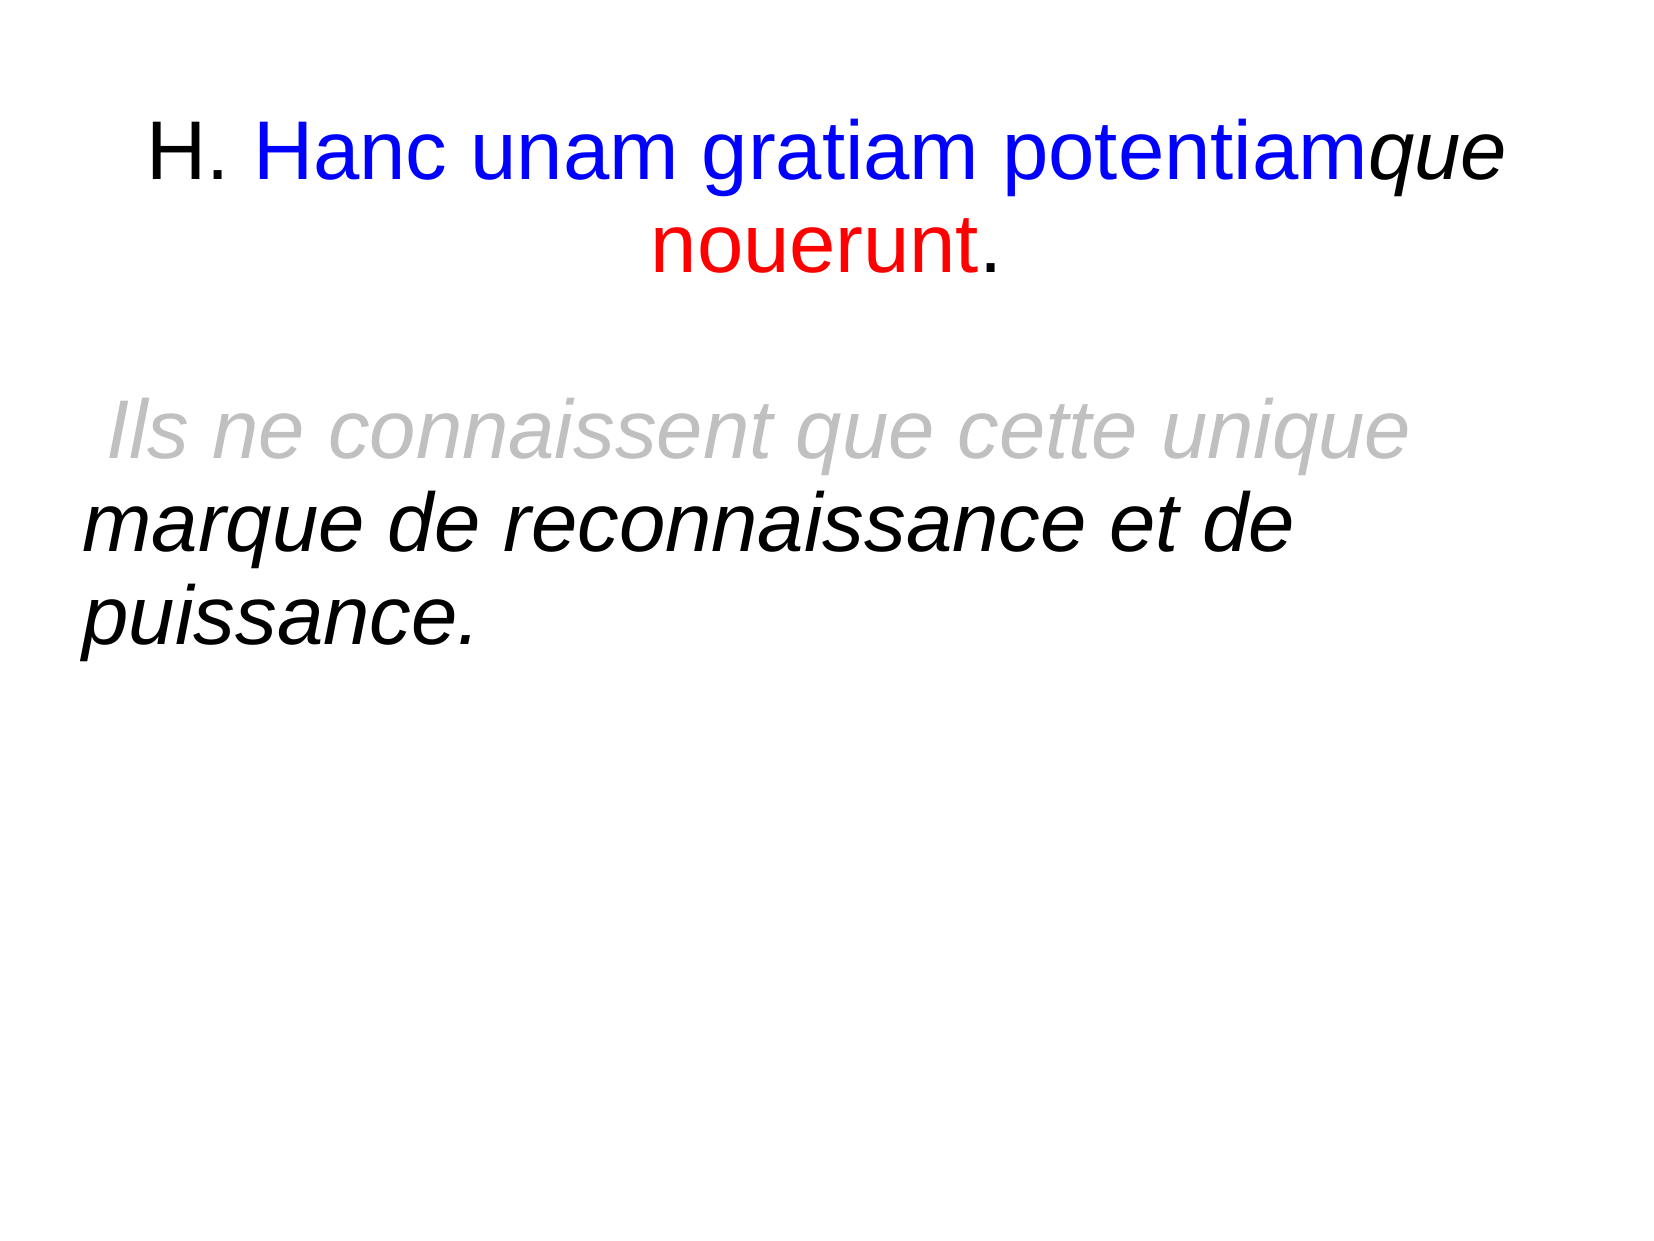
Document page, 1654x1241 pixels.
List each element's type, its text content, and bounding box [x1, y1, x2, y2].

subtitle H. Hanc unam gratiam potentiamque nouerunt. Ils ne connaissent que cette unique marque de reconnaissance et de puissance. [82, 11, 1571, 1241]
